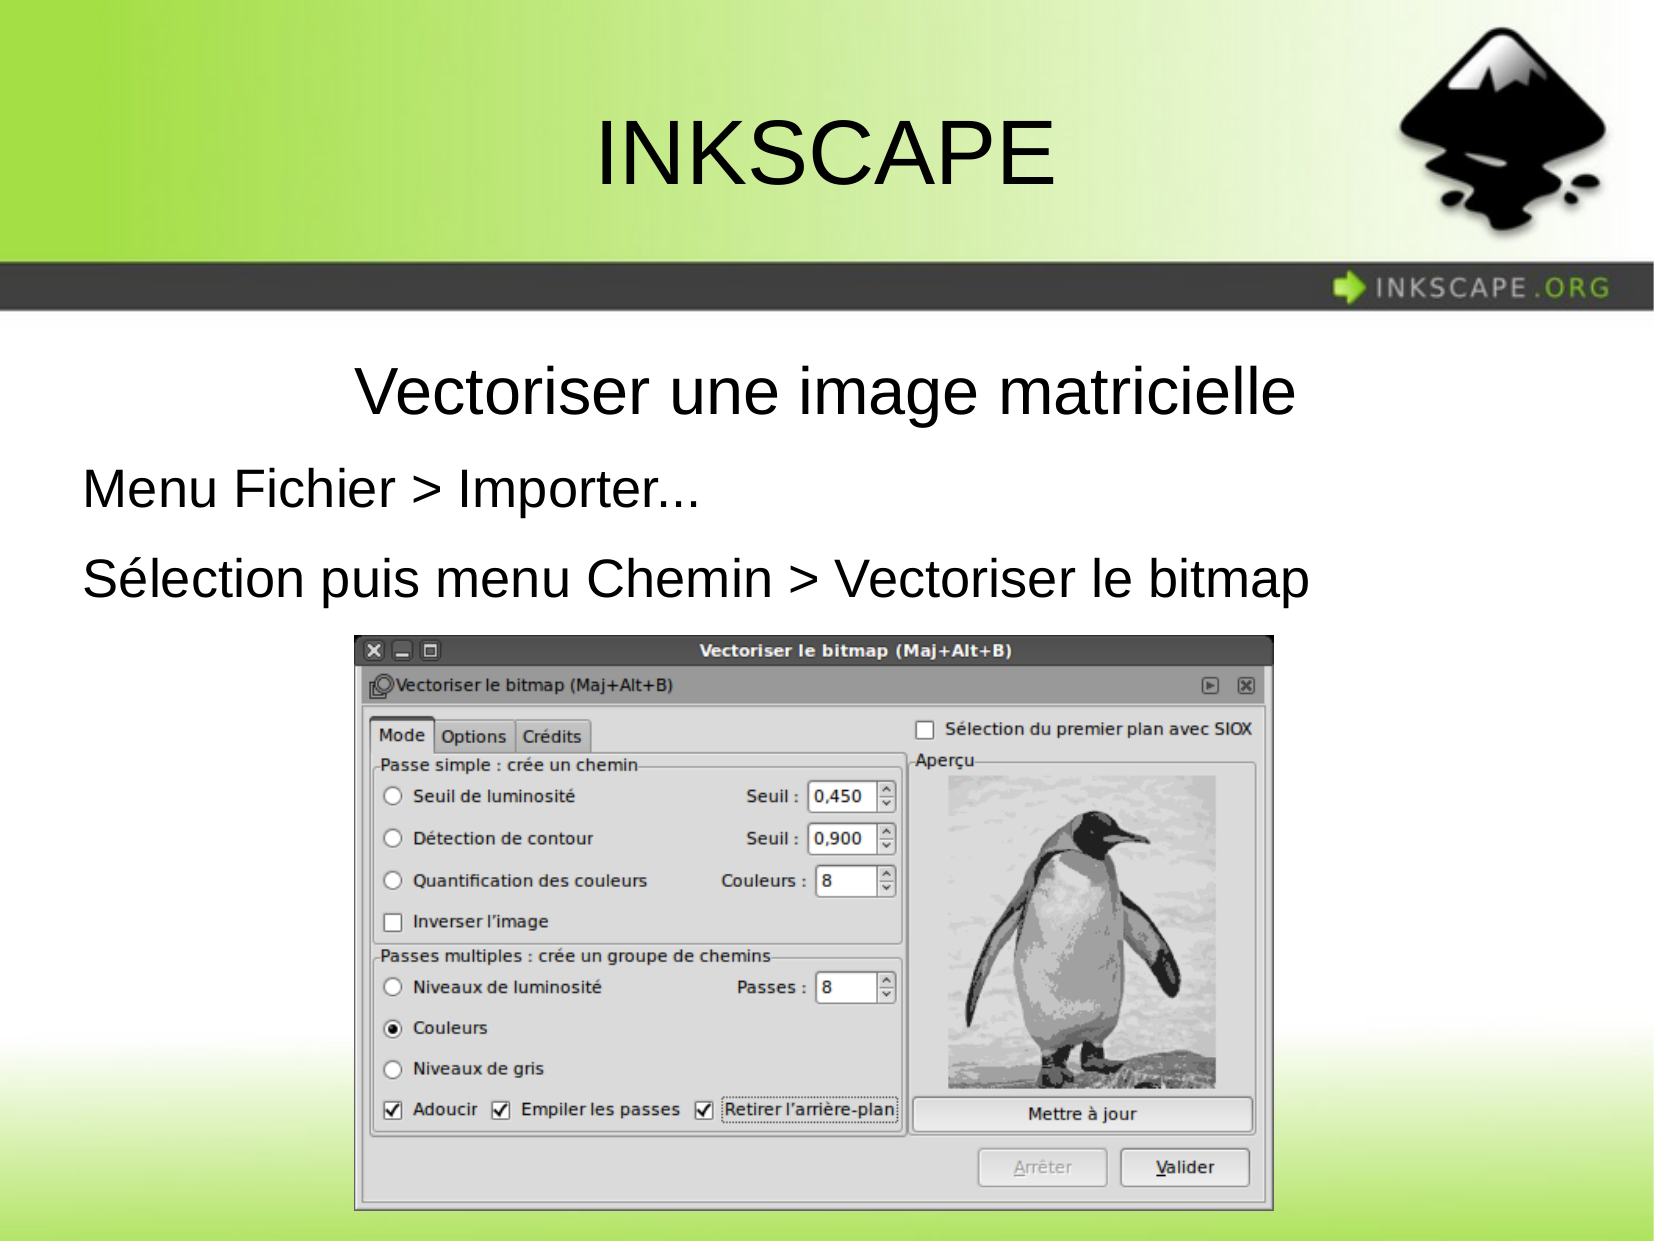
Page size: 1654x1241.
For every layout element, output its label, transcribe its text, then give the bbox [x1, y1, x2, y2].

list Vectoriser une image matricielle Menu Fichier > Importer... Sélection puis menu Chemin > Vectoriser le bitmap [82, 354, 1571, 1211]
title INKSCAPE [82, 49, 1571, 257]
picture [0, 0, 1654, 1241]
